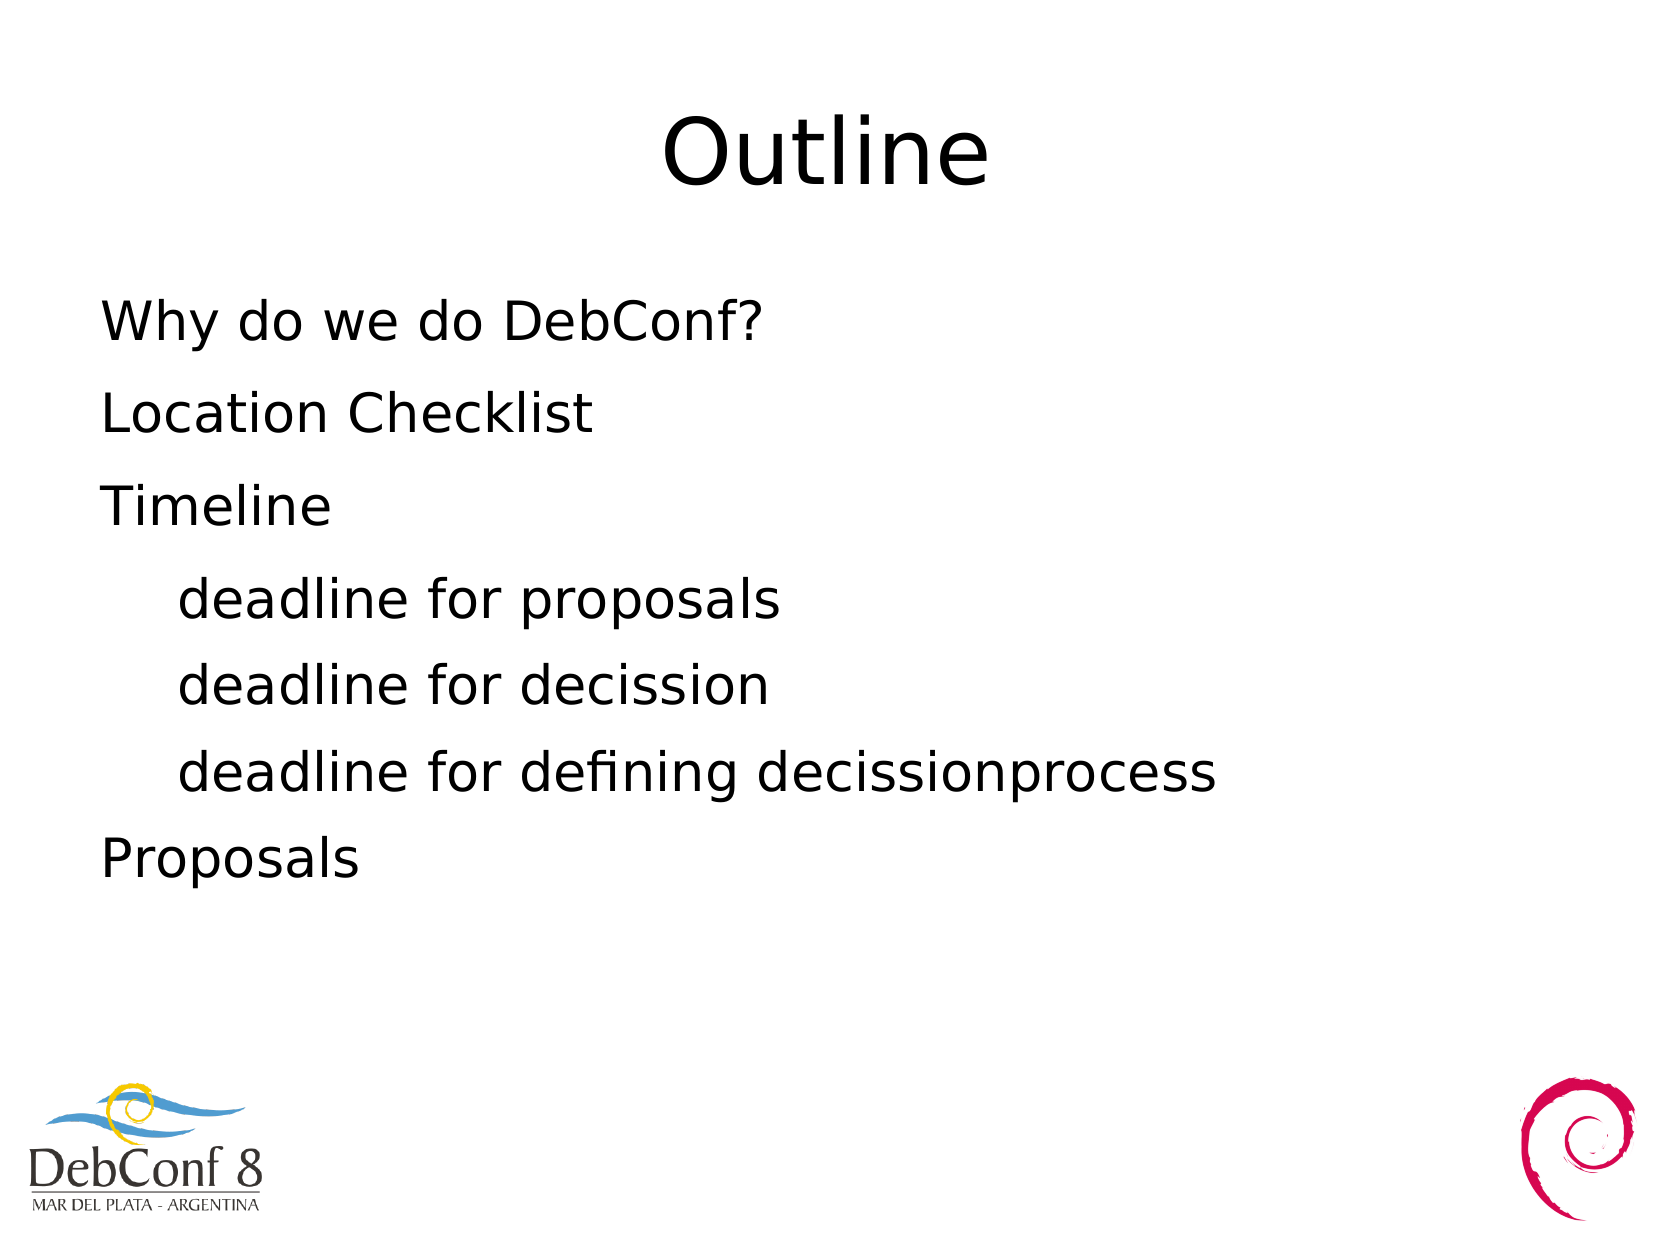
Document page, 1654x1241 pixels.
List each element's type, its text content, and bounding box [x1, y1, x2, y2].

title Outline [82, 49, 1571, 257]
list Why do we do DebConf? Location Checklist Timeline deadline for proposals deadline for decission deadline for defining decissionprocess Proposals [82, 290, 1571, 1109]
picture [1519, 1075, 1638, 1222]
picture [29, 1082, 262, 1211]
